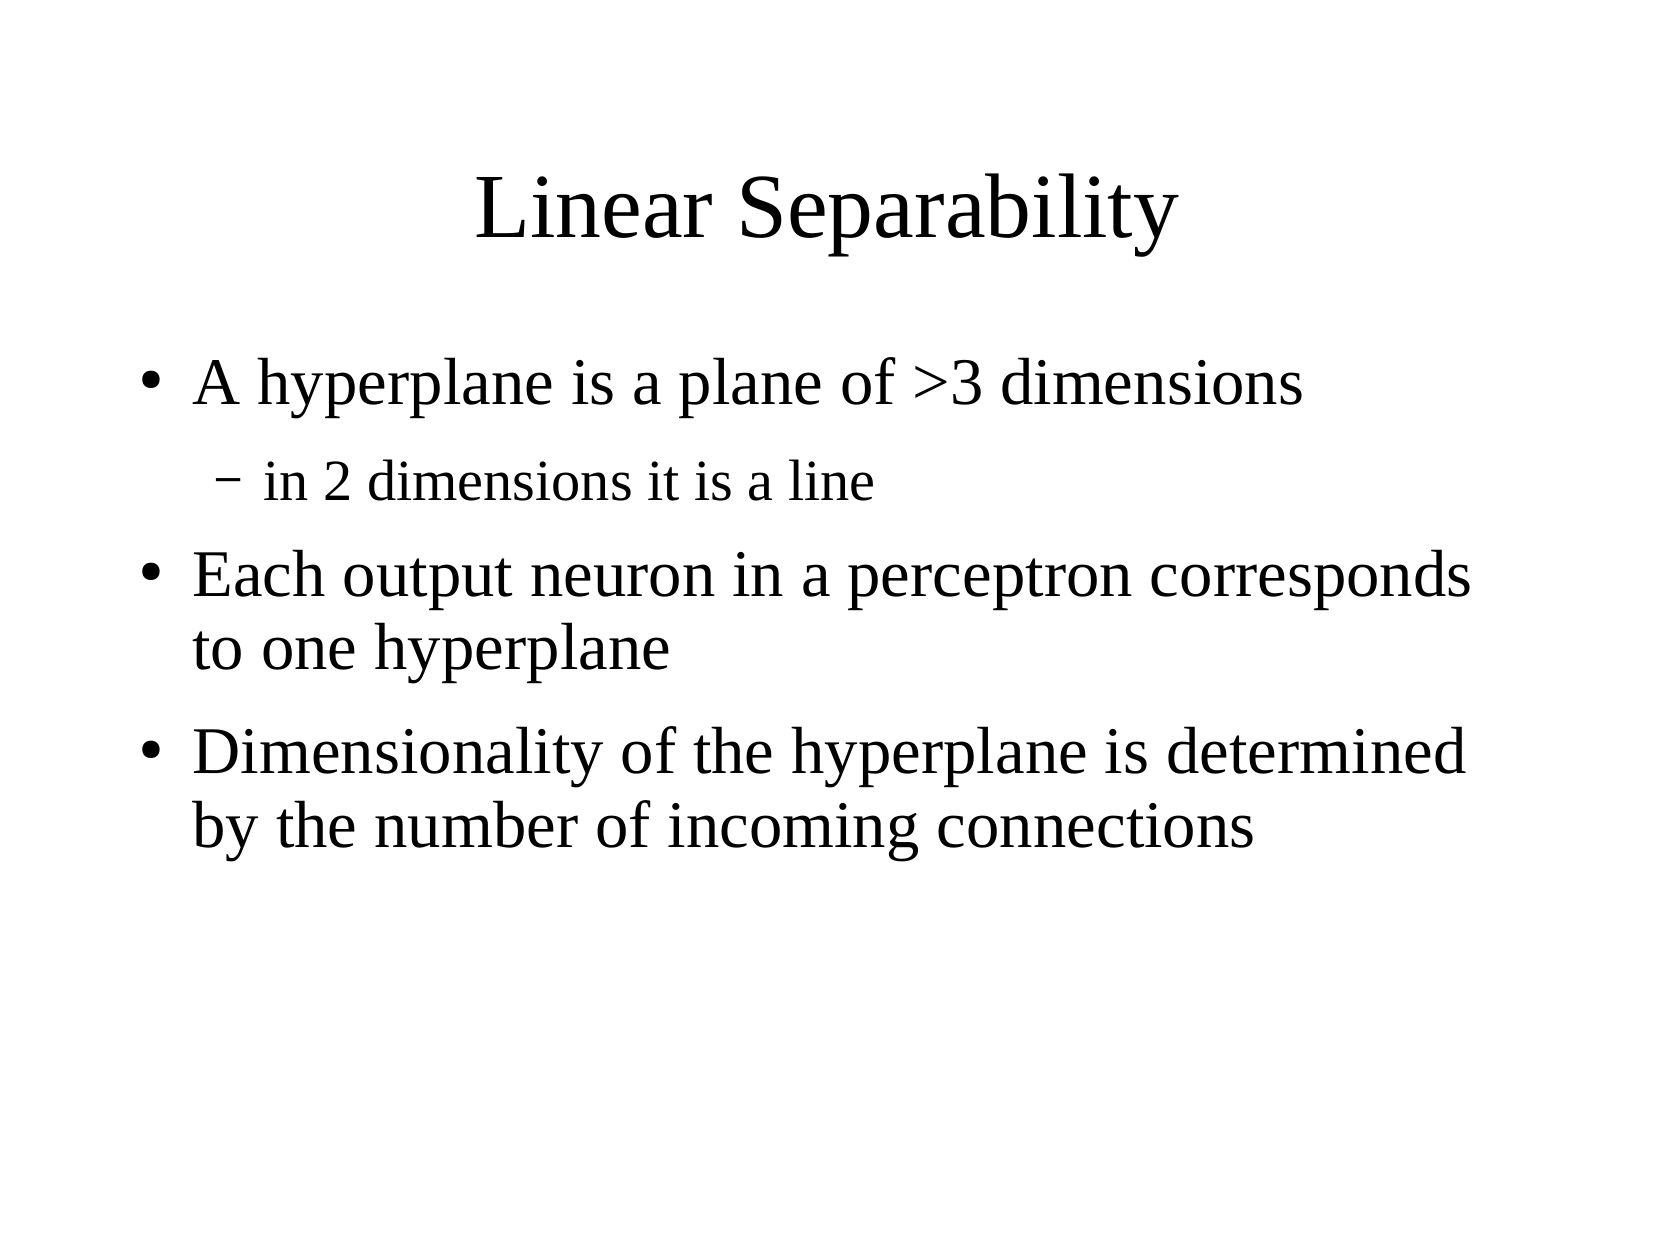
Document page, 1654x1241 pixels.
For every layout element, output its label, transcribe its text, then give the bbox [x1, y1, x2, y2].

title Linear Separability [121, 102, 1534, 311]
list A hyperplane is a plane of >3 dimensions in 2 dimensions it is a line Each output neuron in a perceptron corresponds to one hyperplane Dimensionality of the hyperplane is determined by the number of incoming connections [121, 344, 1534, 1127]
